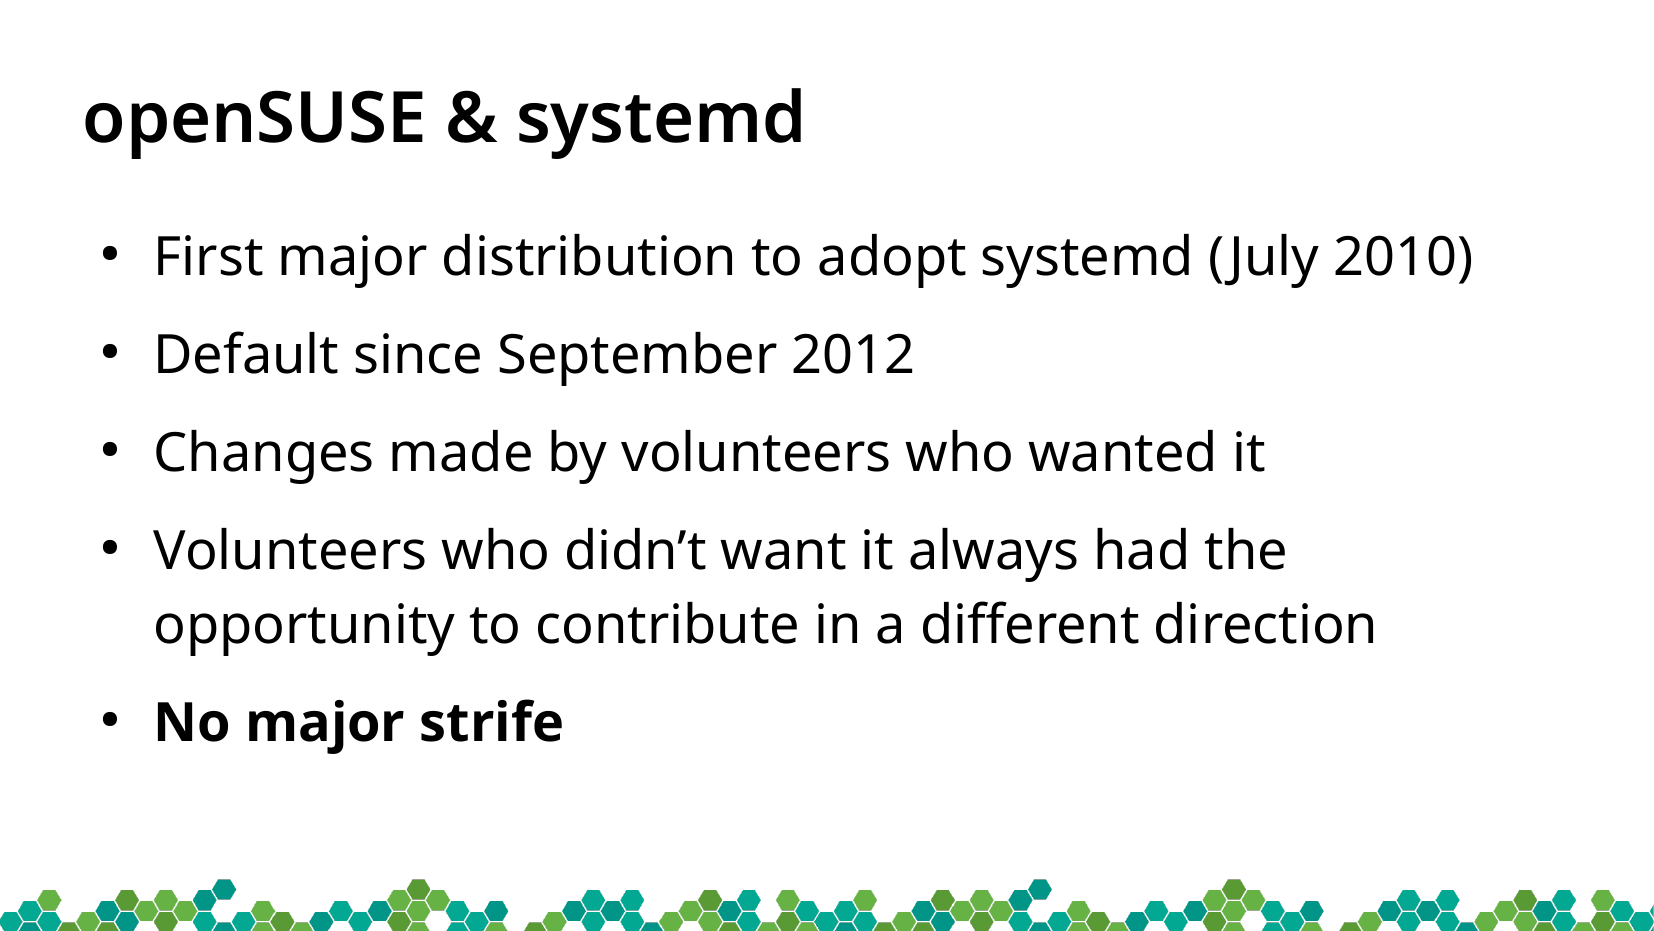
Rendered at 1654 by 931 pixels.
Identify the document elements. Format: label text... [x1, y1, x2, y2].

list First major distribution to adopt systemd (July 2010) Default since September 2012 Changes made by volunteers who wanted it Volunteers who didn’t want it always had the opportunity to contribute in a different direction No major strife [82, 217, 1571, 823]
title openSUSE & systemd [82, 37, 1571, 193]
picture [0, 871, 1654, 931]
